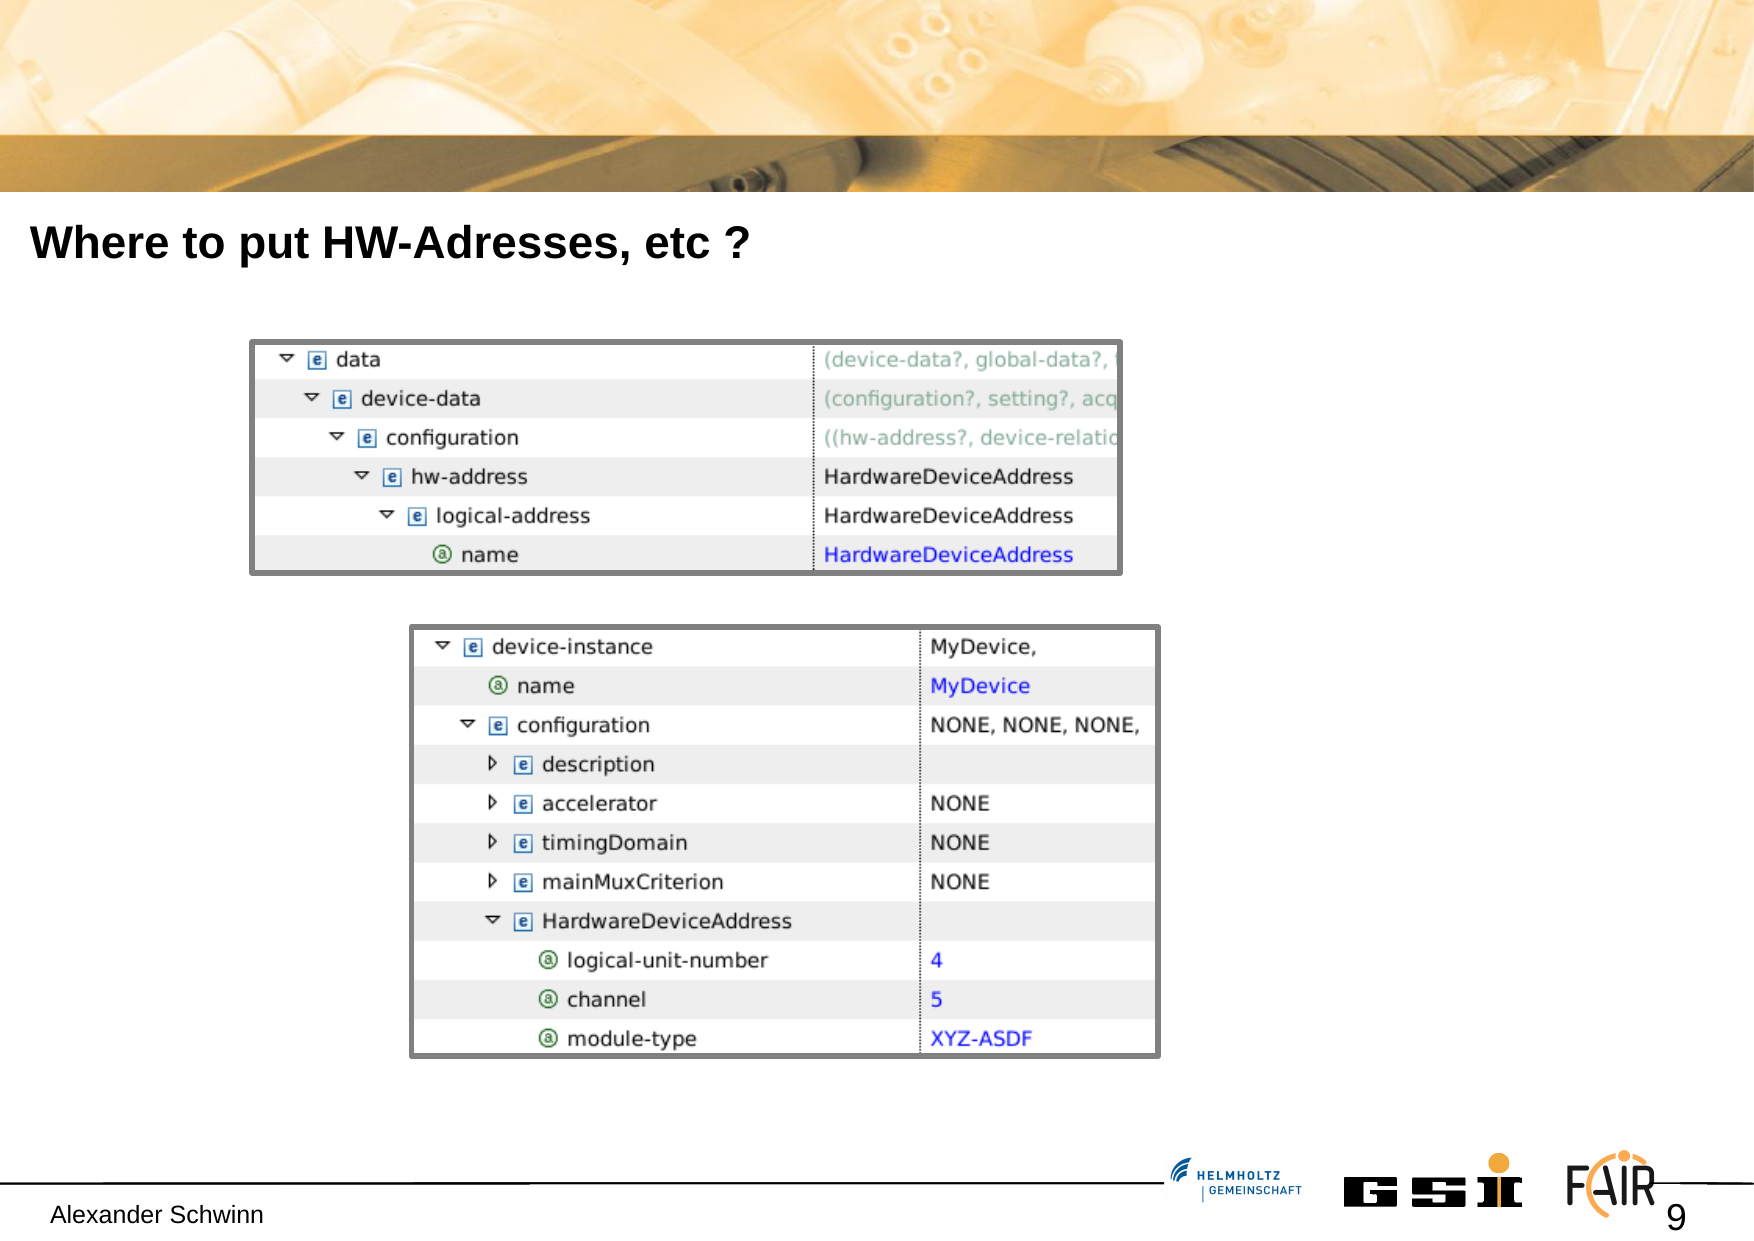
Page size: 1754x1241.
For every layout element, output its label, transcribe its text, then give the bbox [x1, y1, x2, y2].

picture [255, 345, 1118, 571]
picture [1344, 1153, 1522, 1207]
text_box Where to put HW-Adresses, etc ? [15, 210, 767, 277]
picture [1671, 1207, 1681, 1219]
picture [414, 630, 1156, 1054]
picture [0, 0, 1754, 193]
picture [1553, 1141, 1682, 1220]
picture [1164, 1153, 1310, 1208]
